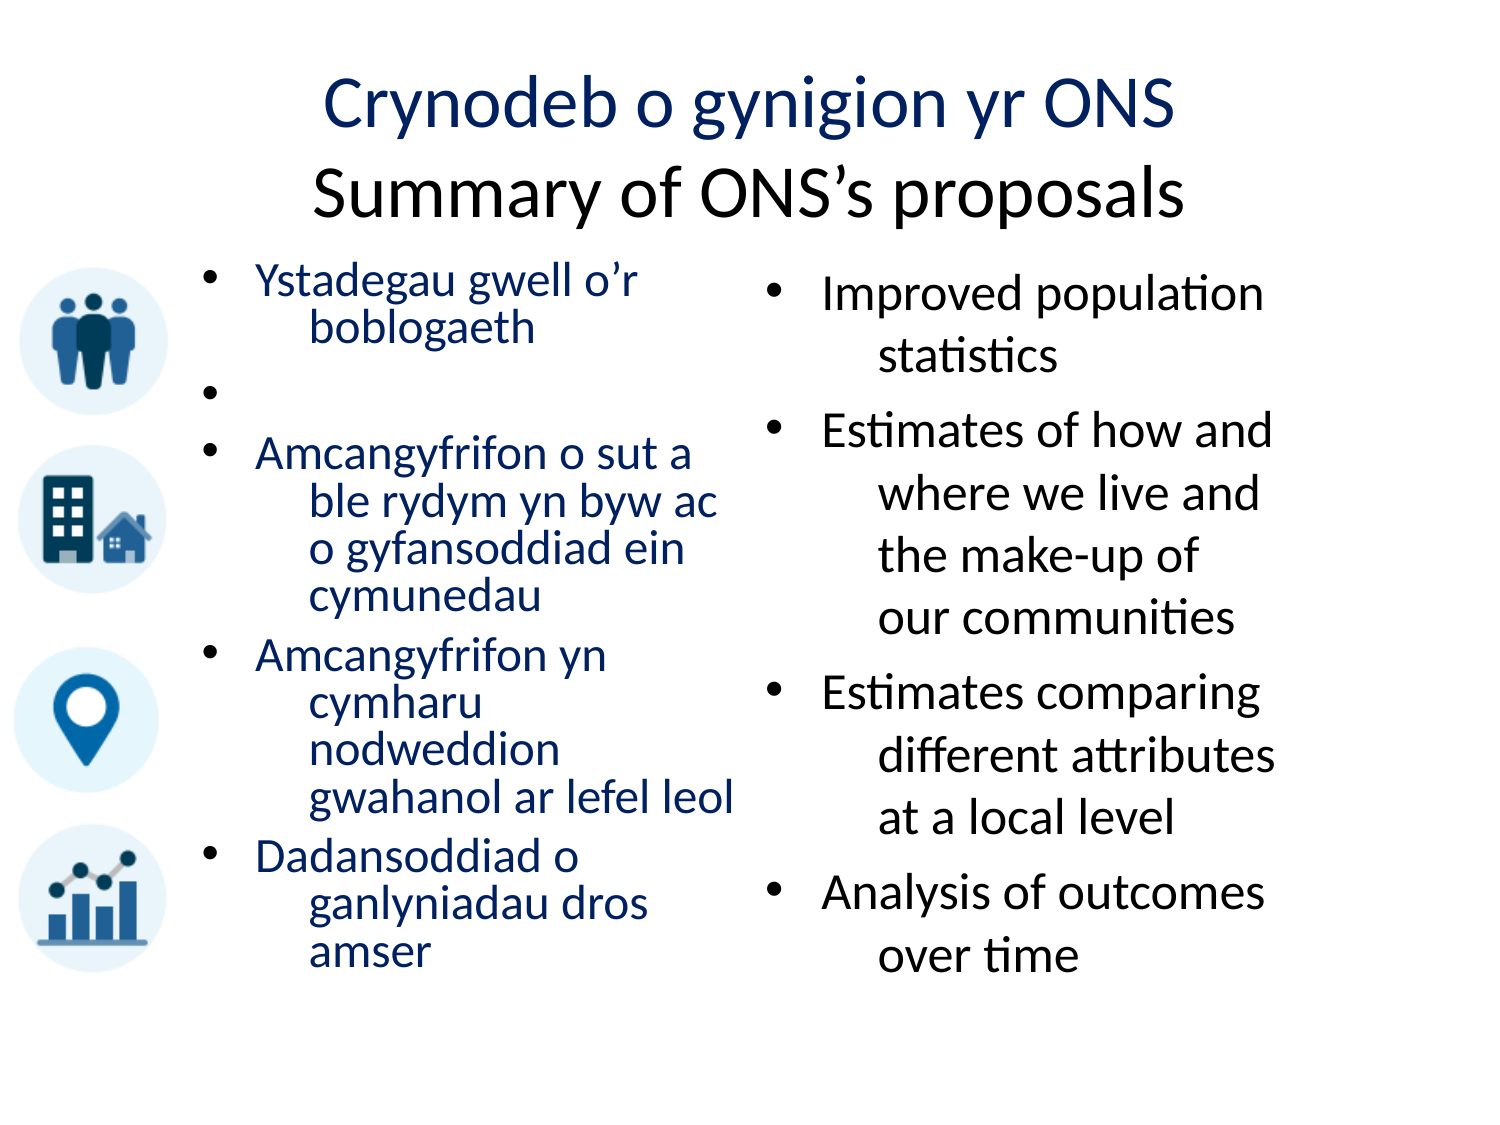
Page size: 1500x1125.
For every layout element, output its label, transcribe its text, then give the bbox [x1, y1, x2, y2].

picture [17, 436, 173, 598]
picture [16, 814, 173, 976]
picture [17, 255, 173, 421]
list Improved population statistics Estimates of how and where we live and the make-up of our communities Estimates comparing different attributes at a local level Analysis of outcomes over time [754, 250, 1296, 1024]
title Crynodeb o gynigion yr ONS Summary of ONS’s proposals [75, 45, 1426, 233]
text_box Ystadegau gwell o’r boblogaeth Amcangyfrifon o sut a ble rydym yn byw ac o gyfansoddiad ein cymunedau Amcangyfrifon yn cymharu nodweddion gwahanol ar lefel leol Dadansoddiad o ganlyniadau dros amser [186, 250, 754, 1024]
picture [13, 640, 167, 799]
